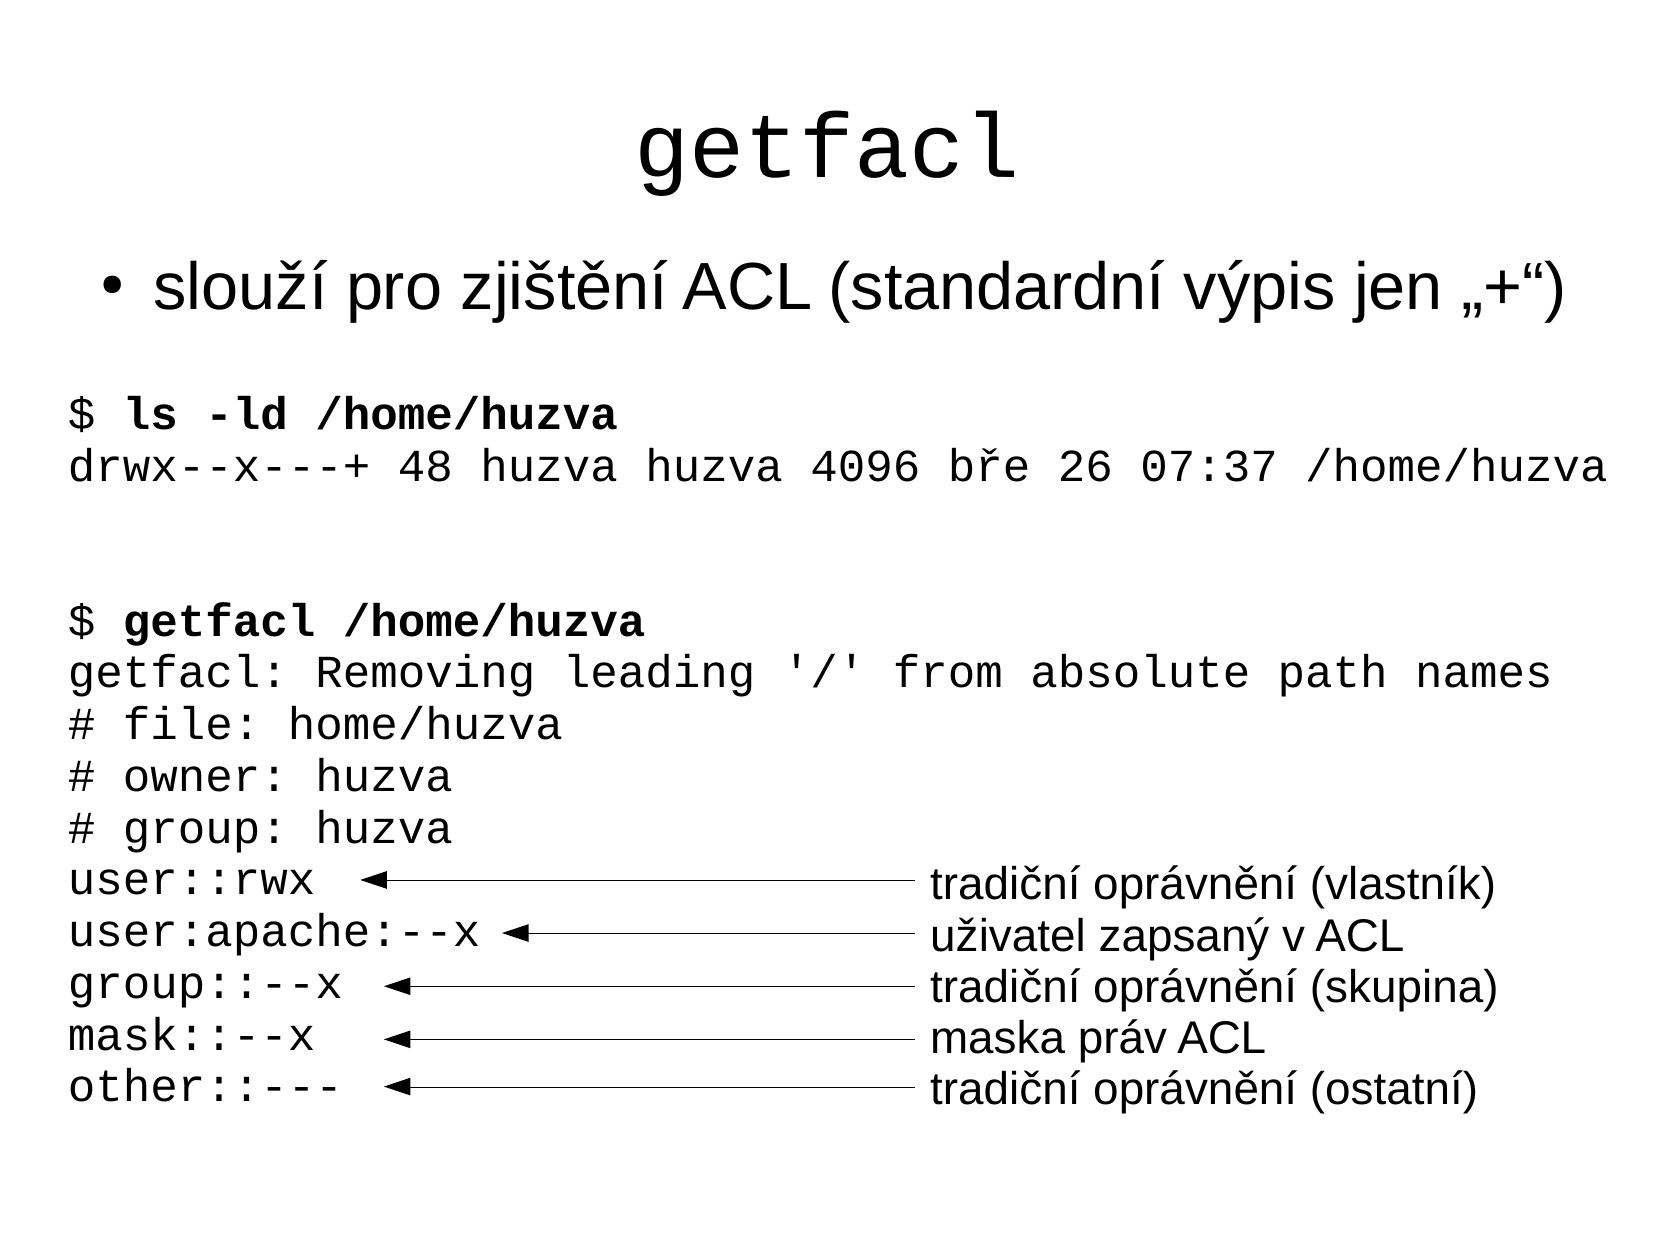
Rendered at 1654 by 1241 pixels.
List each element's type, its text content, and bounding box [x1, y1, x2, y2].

title getfacl [82, 49, 1571, 248]
text_box $ ls -ld /home/huzva drwx--x---+ 48 huzva huzva 4096 bře 26 07:37 /home/huzva $ getfacl /home/huzva getfacl: Removing leading '/' from absolute path names # file: home/huzva # owner: huzva # group: huzva user::rwx user:apache:--x group::--x mask::--x other::--- [53, 383, 1648, 1175]
text_box tradiční oprávnění (vlastník) uživatel zapsaný v ACL tradiční oprávnění (skupina) maska práv ACL tradiční oprávnění (ostatní) [915, 850, 1514, 1123]
list slouží pro zjištění ACL (standardní výpis jen „+“) [82, 248, 1571, 373]
